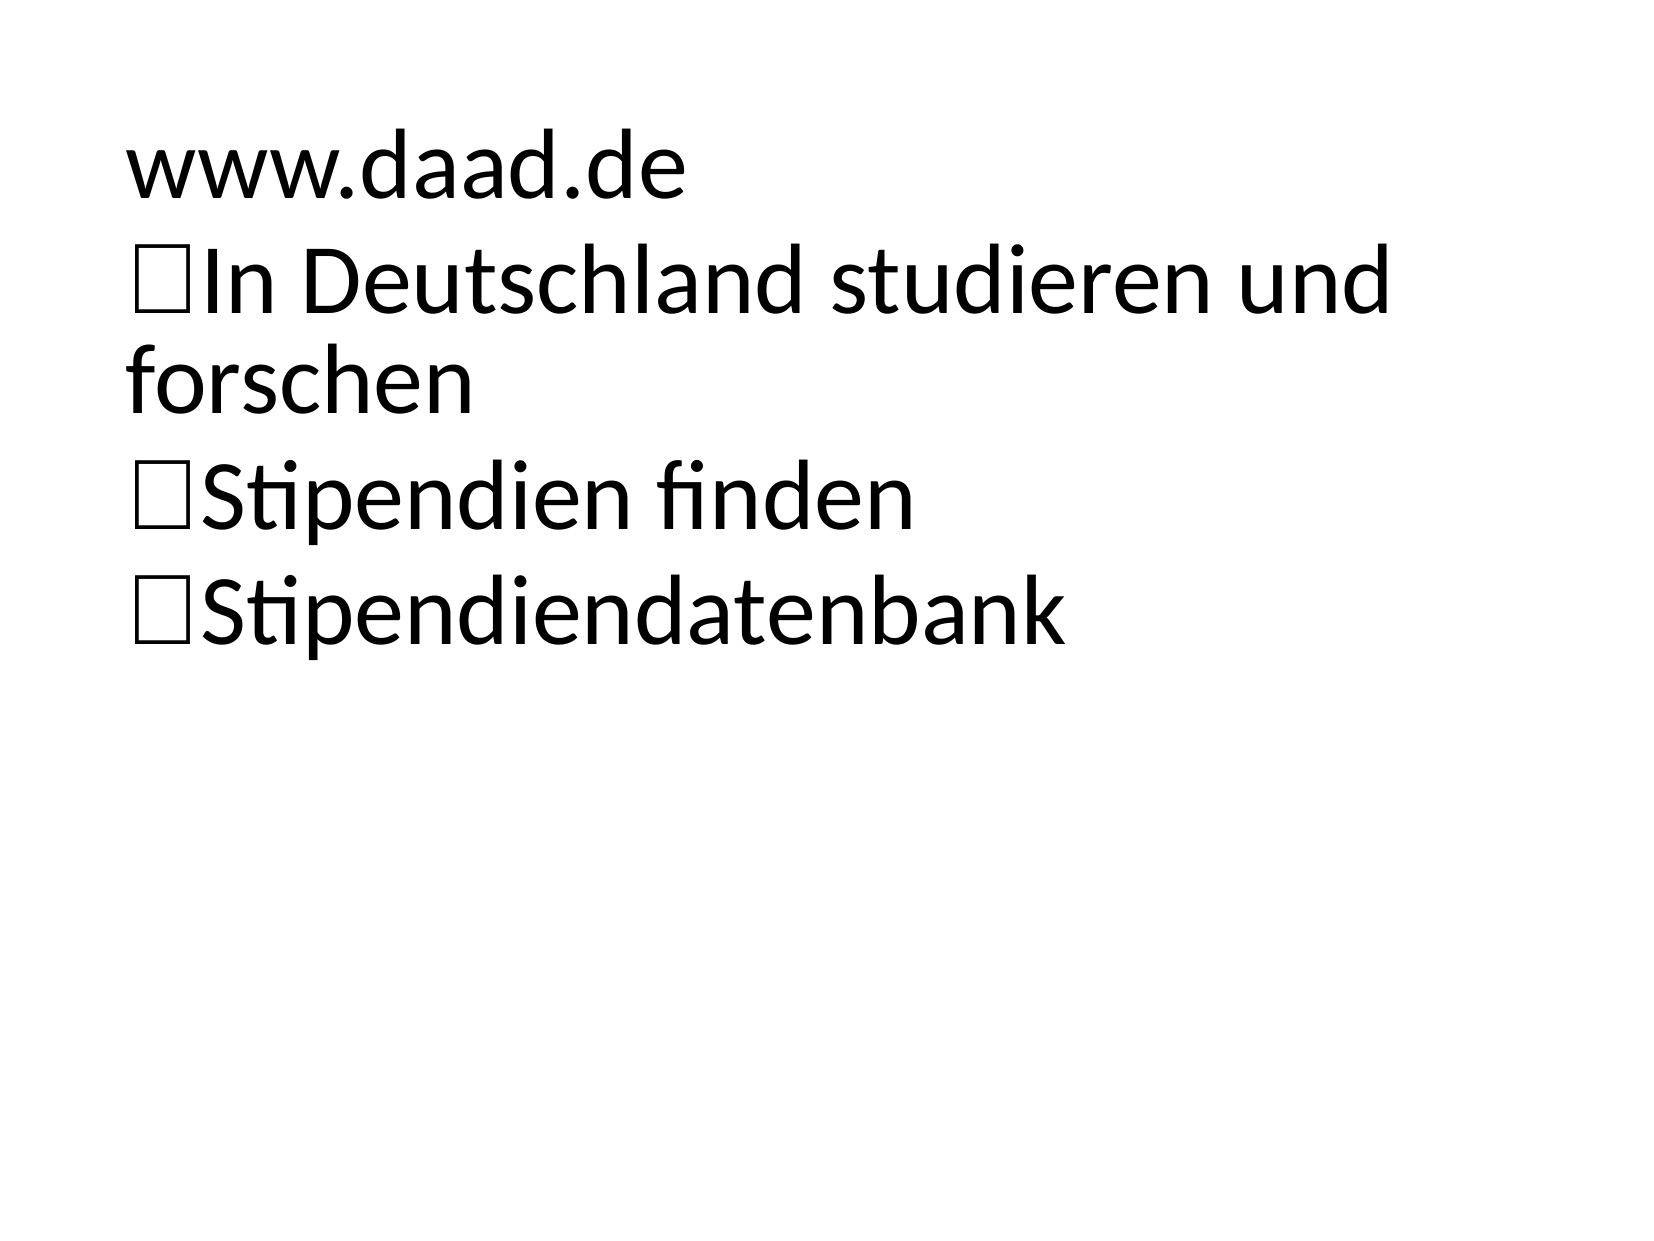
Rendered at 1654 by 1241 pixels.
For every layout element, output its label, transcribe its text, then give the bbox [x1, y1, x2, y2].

text_box www.daad.de In Deutschland studieren und forschen Stipendien finden Stipendiendatenbank [110, 116, 1560, 678]
